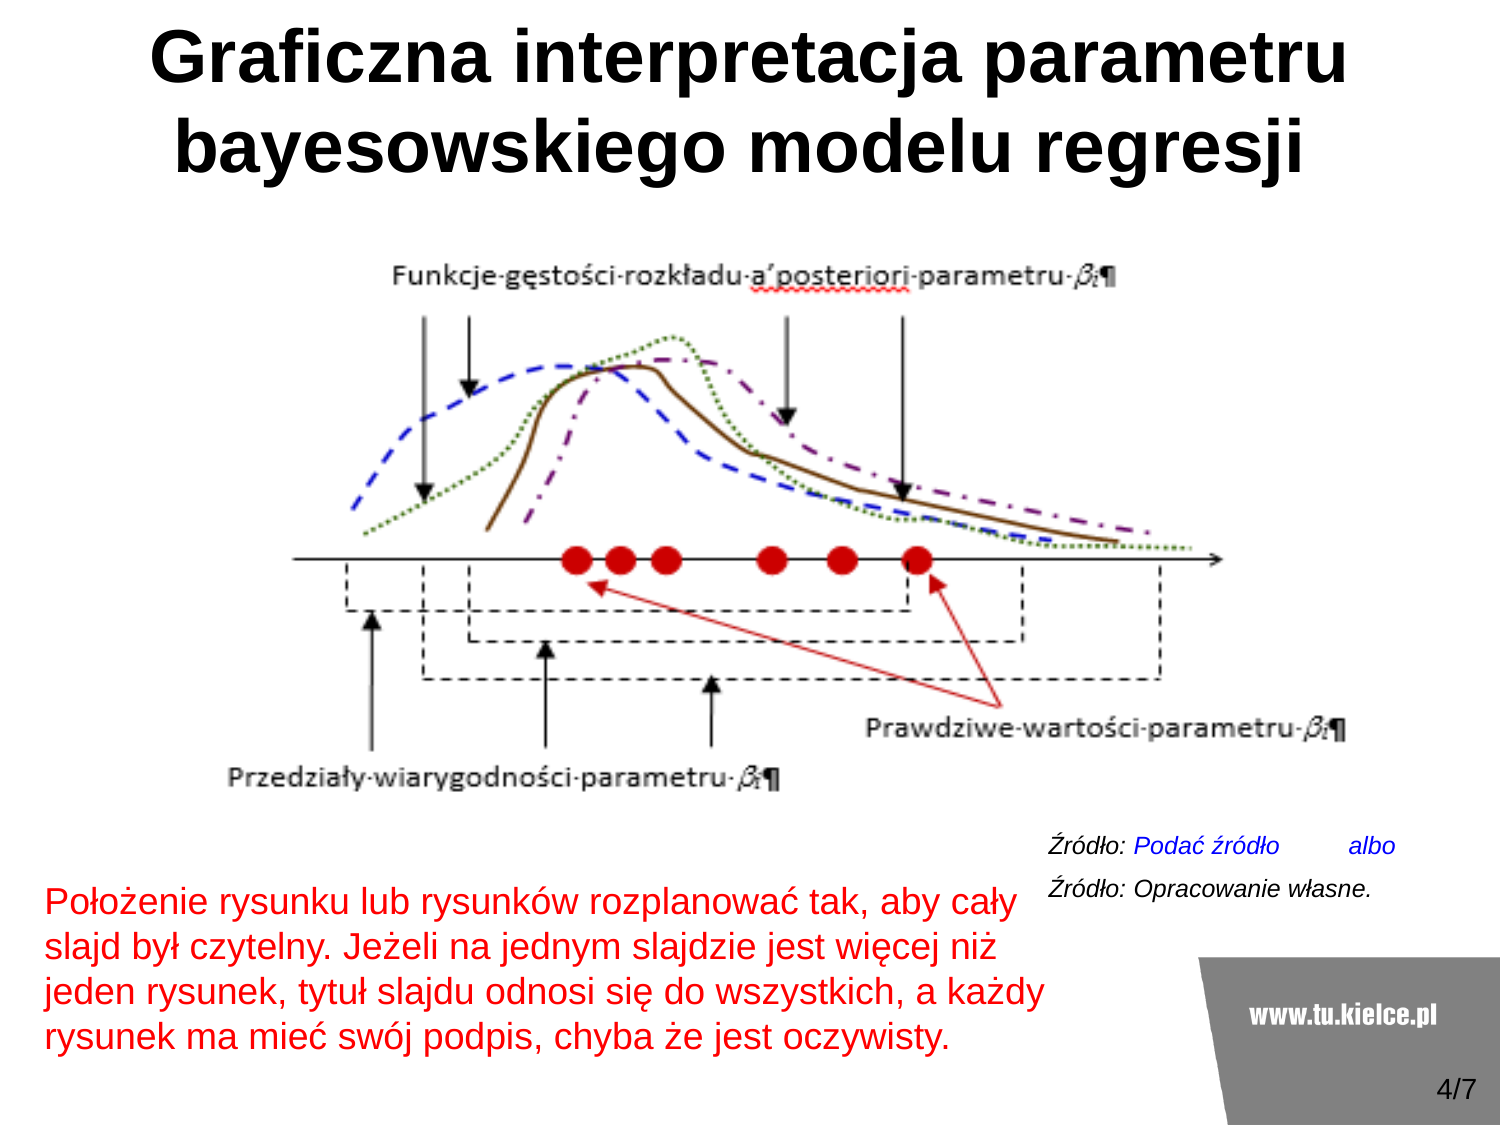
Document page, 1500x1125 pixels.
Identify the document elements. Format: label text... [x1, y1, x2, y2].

picture [1198, 958, 1500, 1125]
picture [206, 243, 1361, 799]
text_box Graficzna interpretacja parametru bayesowskiego modelu regresji [0, 0, 1500, 195]
text_box Położenie rysunku lub rysunków rozplanować tak, aby cały slajd był czytelny. Jeżeli na jednym slajdzie jest więcej niż jeden rysunek, tytuł slajdu odnosi się do wszystkich, a każdy rysunek ma mieć swój podpis, chyba że jest oczywisty. [29, 869, 1105, 1067]
text_box /7 [1421, 1062, 1500, 1125]
text_box Źródło: Podać źródło albo Źródło: Opracowanie własne. [1034, 822, 1459, 910]
